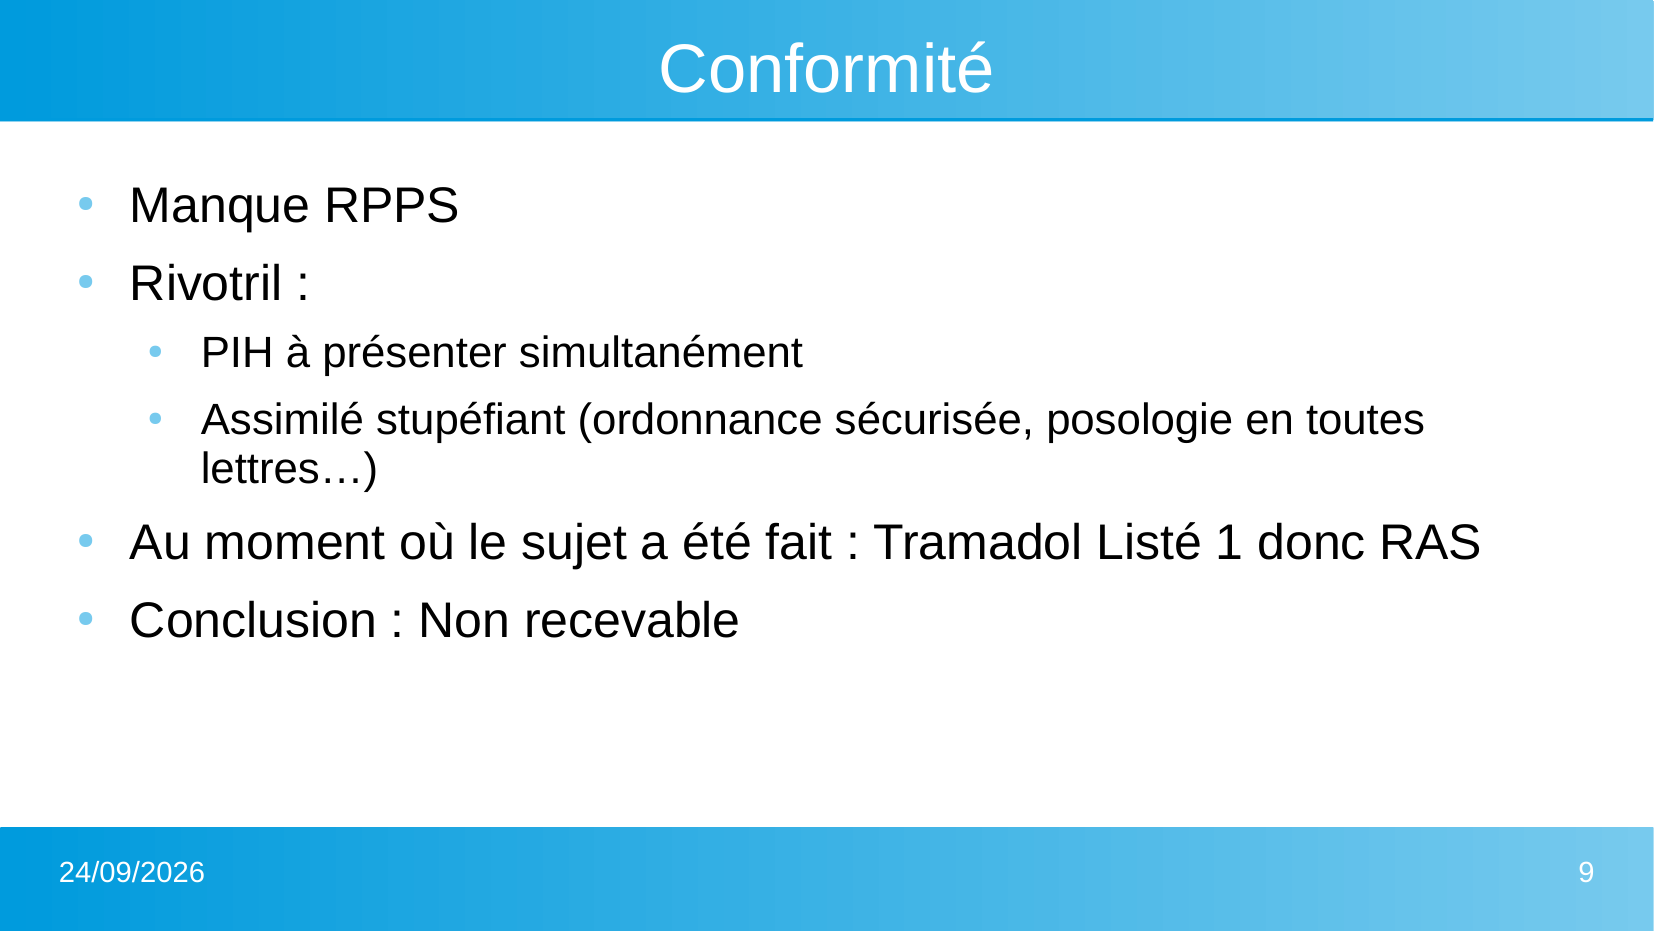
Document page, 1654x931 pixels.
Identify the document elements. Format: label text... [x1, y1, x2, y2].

list Manque RPPS Rivotril : PIH à présenter simultanément Assimilé stupéfiant (ordonnance sécurisée, posologie en toutes lettres…) Au moment où le sujet a été fait : Tramadol Listé 1 donc RAS Conclusion : Non recevable [59, 177, 1595, 768]
title Conformité [59, 29, 1595, 108]
